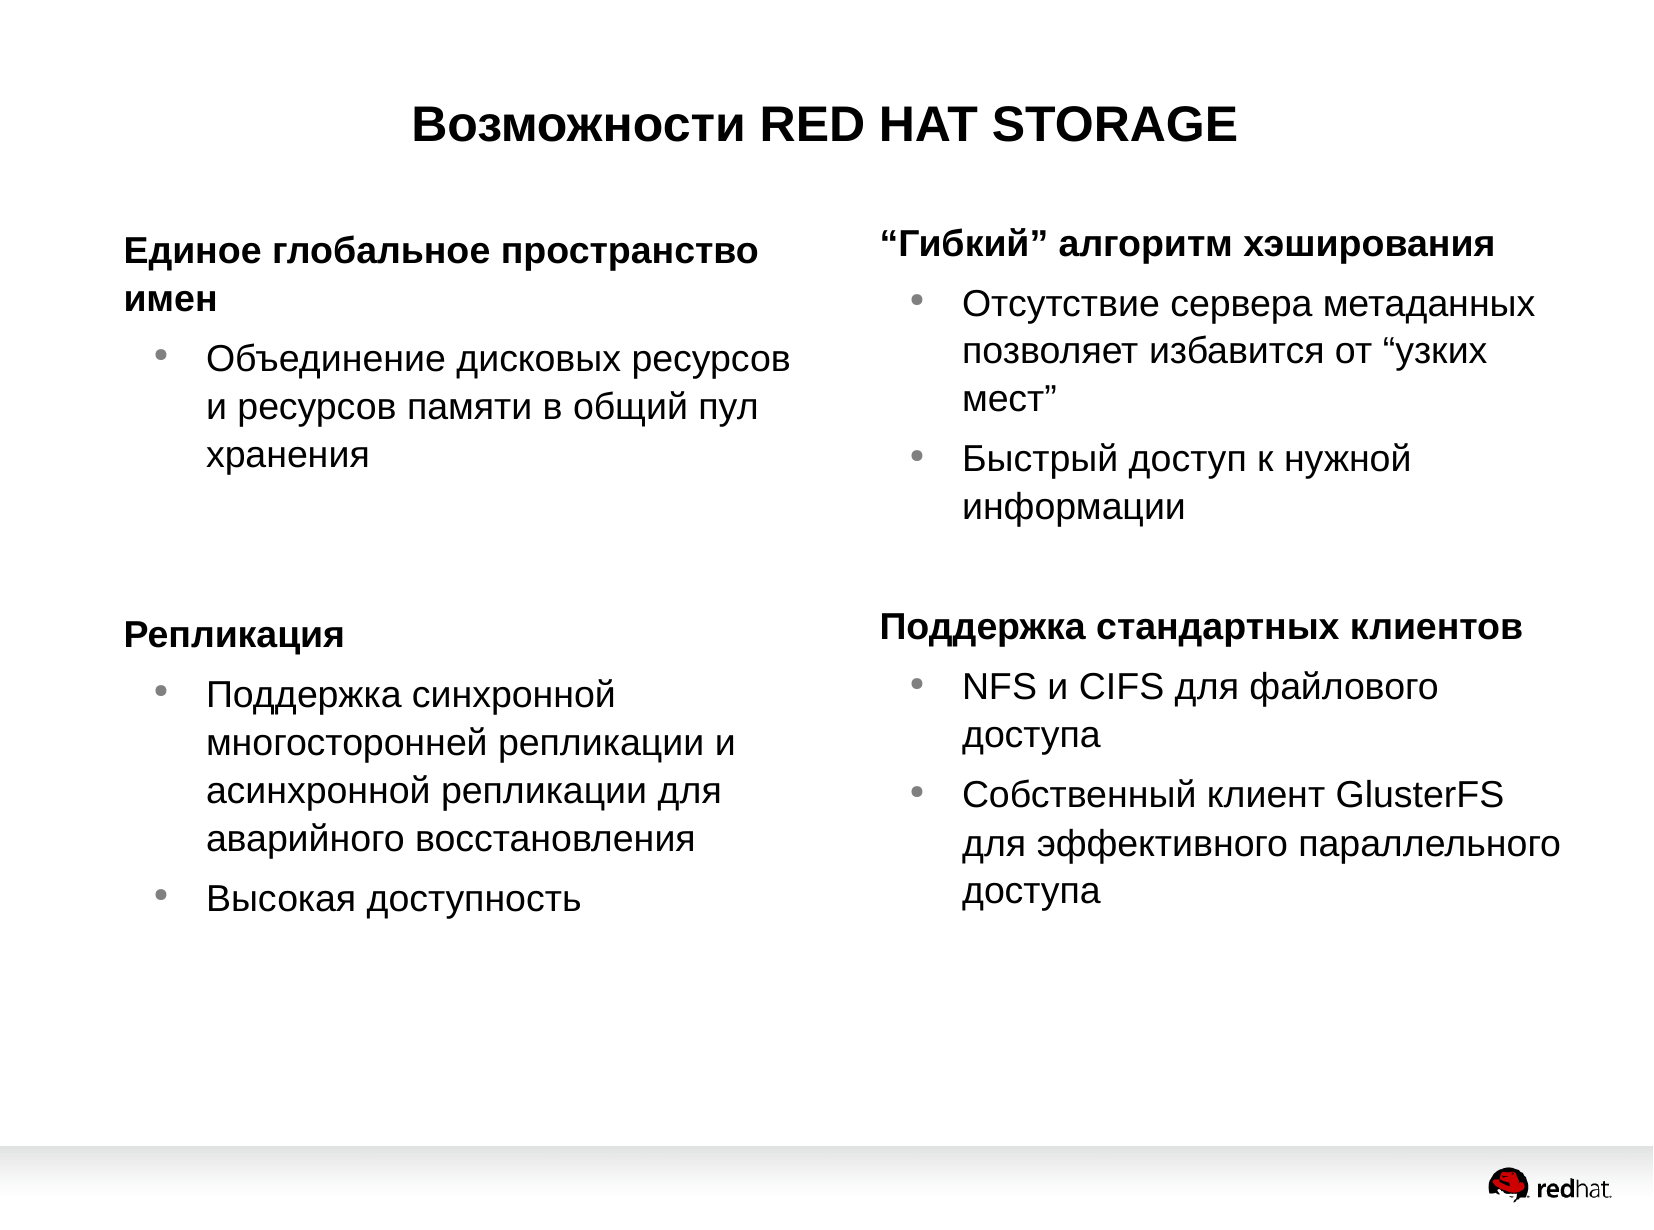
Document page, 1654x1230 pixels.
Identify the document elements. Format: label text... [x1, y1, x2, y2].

picture [0, 1146, 1653, 1230]
text_box Возможности RED HAT STORAGE [150, 89, 1500, 160]
list Единое глобальное пространство имен Объединение дисковых ресурсов и ресурсов памяти в общий пул хранения Репликация Поддержка синхронной многосторонней репликации и асинхронной репликации для аварийного восстановления Высокая доступность [108, 218, 821, 1111]
list “Гибкий” алгоритм хэширования Отсутствие сервера метаданных позволяет избавится от “узких мест” Быстрый доступ к нужной информации Поддержка стандартных клиентов NFS и CIFS для файлового доступа Собственный клиент GlusterFS для эффективного параллельного доступа [864, 211, 1578, 1104]
